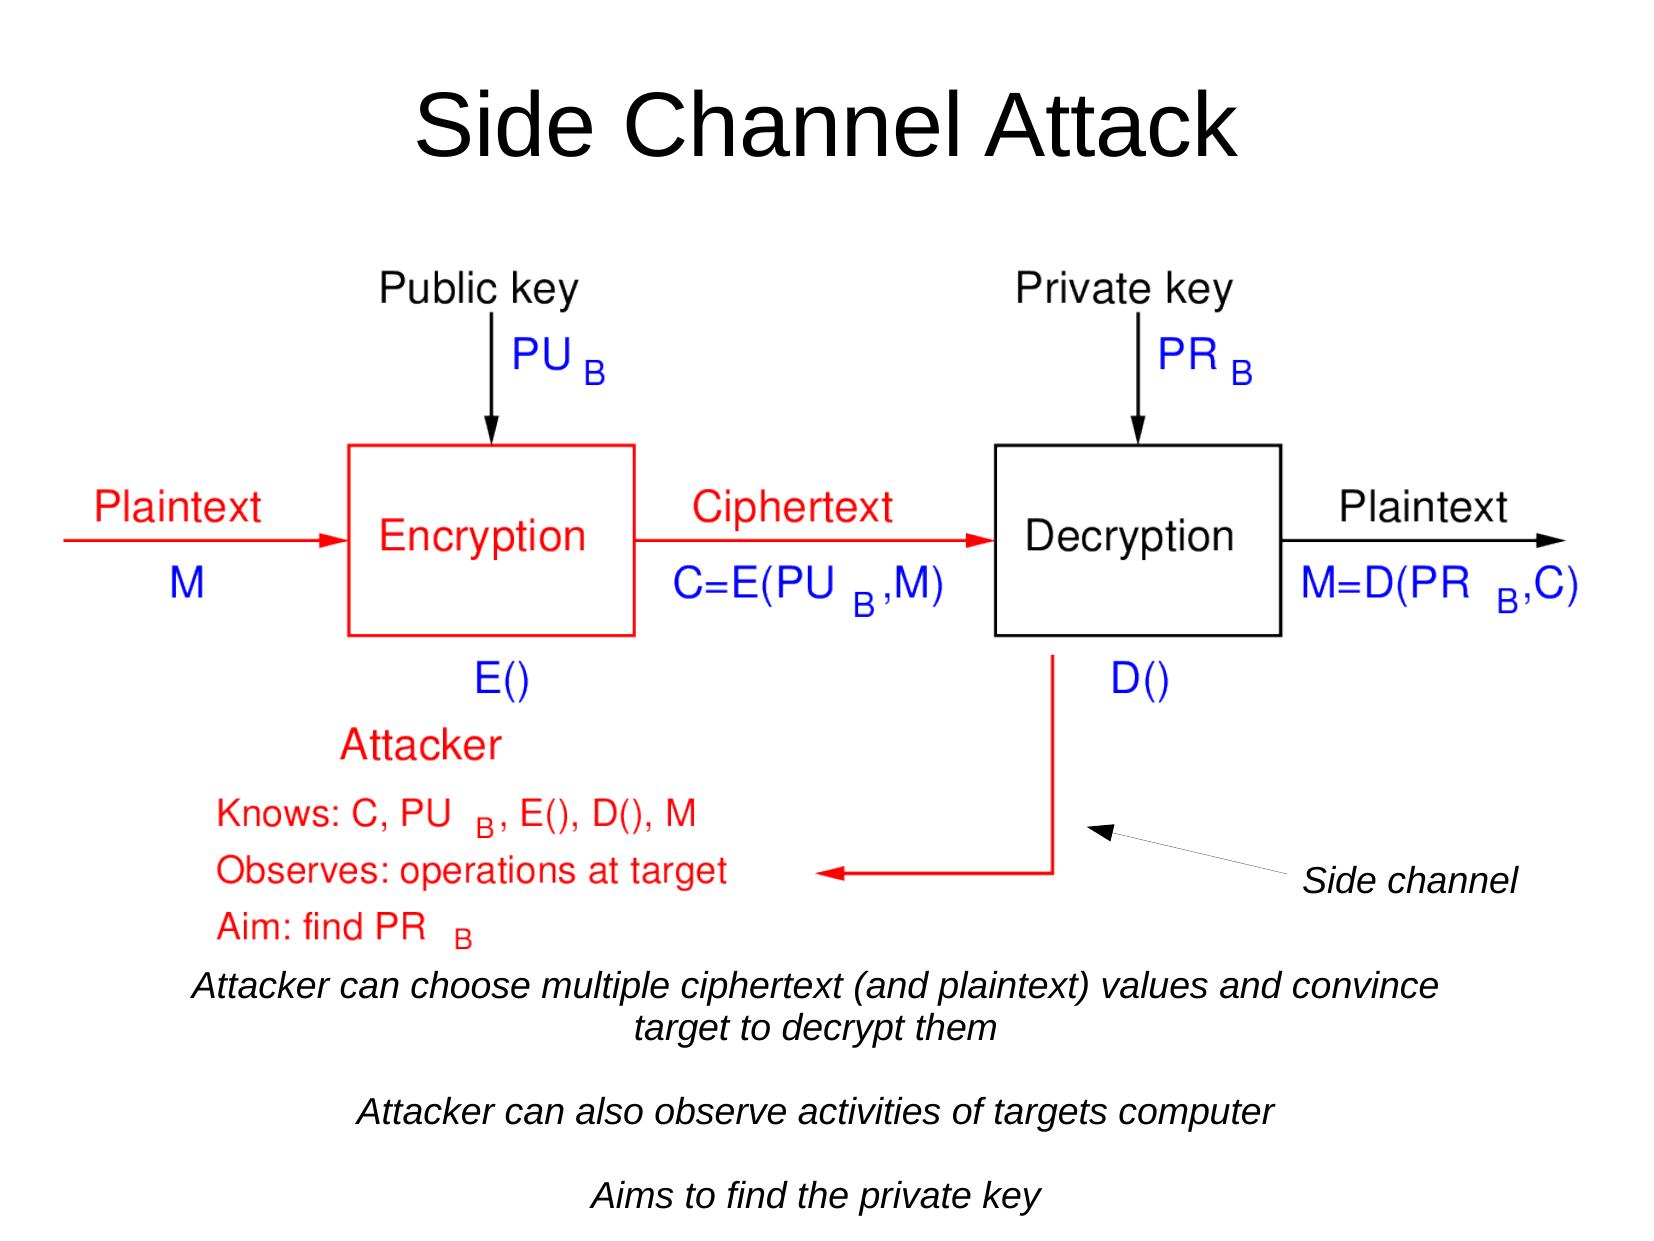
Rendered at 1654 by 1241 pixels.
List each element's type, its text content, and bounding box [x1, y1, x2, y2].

text_box Attacker can choose multiple ciphertext (and plaintext) values and convince target to decrypt them Attacker can also observe activities of targets computer Aims to find the private key [177, 956, 1536, 1224]
text_box Side channel [1287, 852, 1534, 910]
title Side Channel Attack [82, 49, 1571, 201]
picture [59, 262, 1595, 953]
